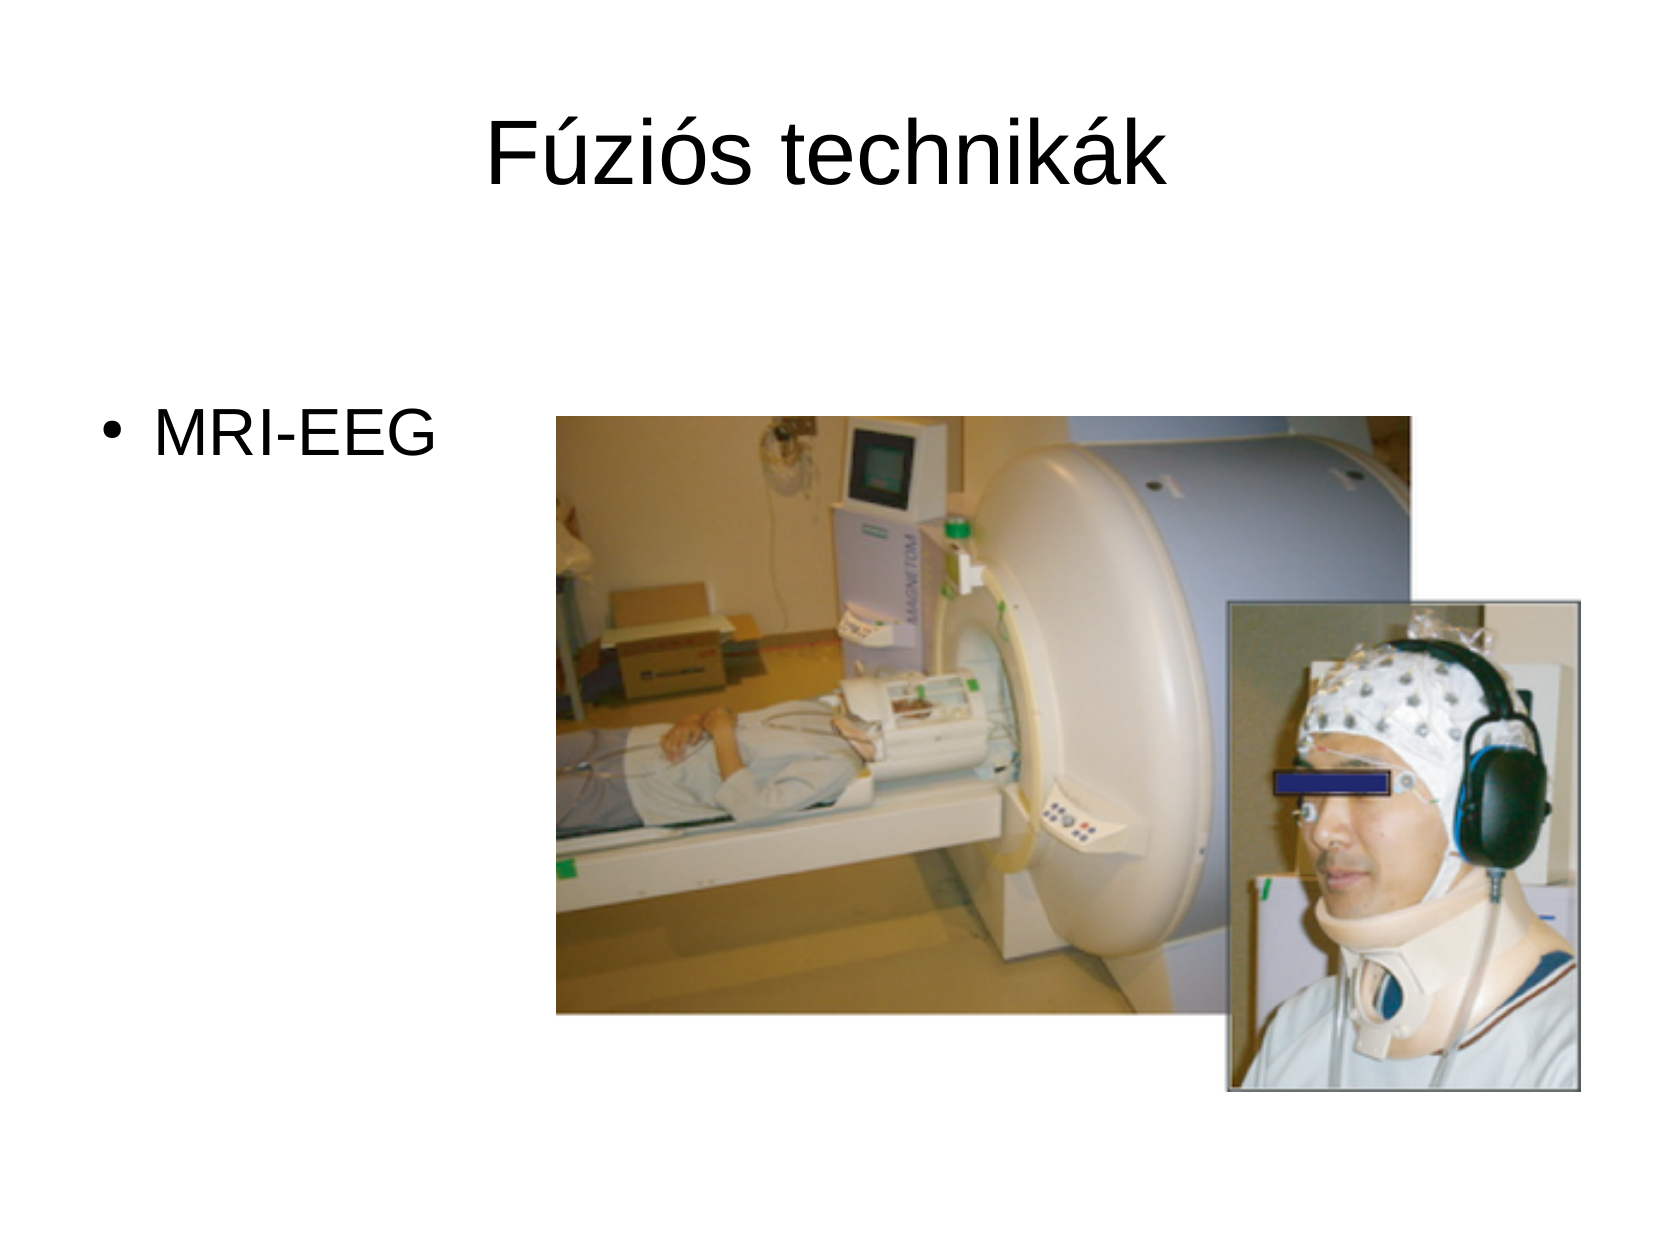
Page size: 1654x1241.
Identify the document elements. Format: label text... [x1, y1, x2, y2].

picture [556, 416, 1581, 1092]
title Fúziós technikák [82, 56, 1571, 250]
list MRI-EEG [82, 290, 1571, 1109]
